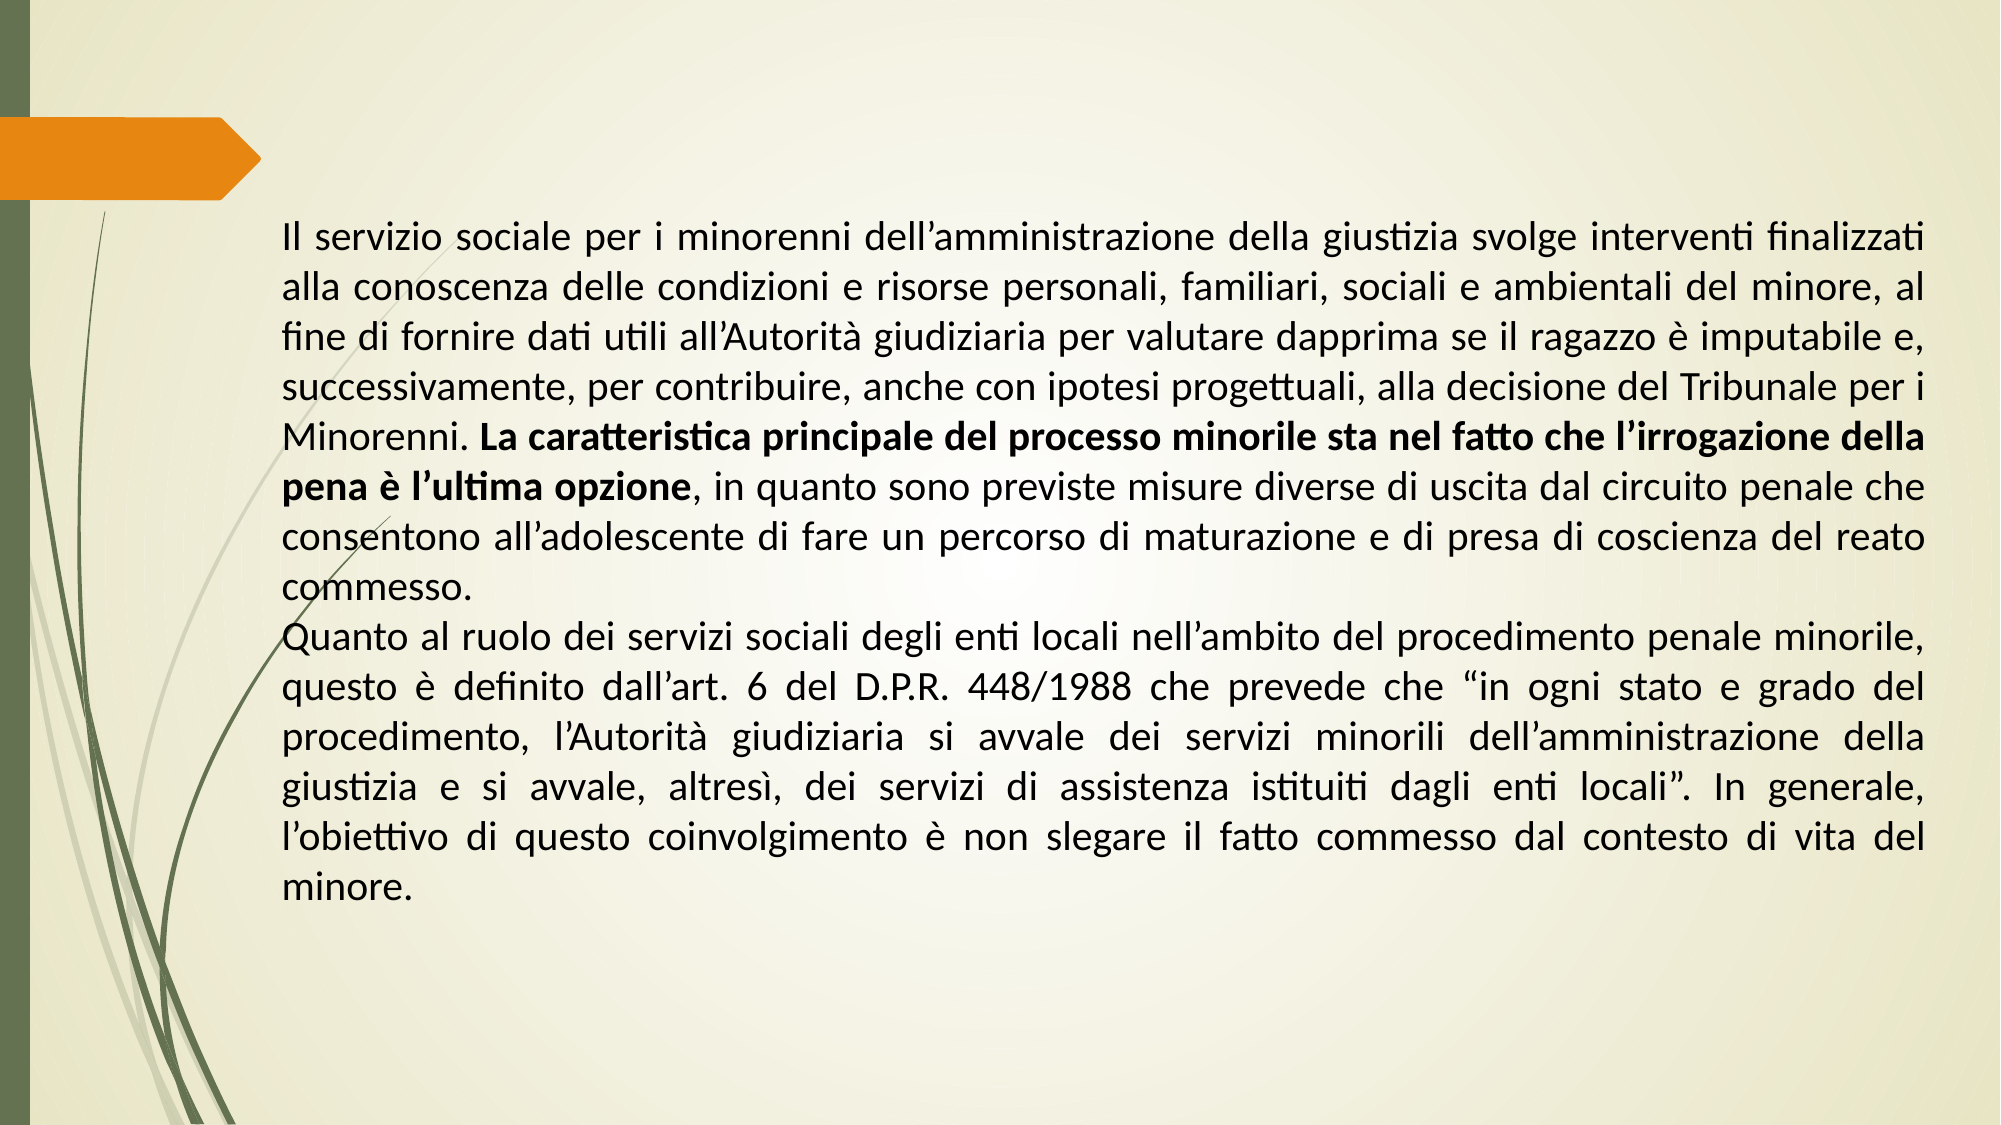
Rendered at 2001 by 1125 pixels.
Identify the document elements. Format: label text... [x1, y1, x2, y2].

text_box Il servizio sociale per i minorenni dell’amministrazione della giustizia svolge interventi finalizzati alla conoscenza delle condizioni e risorse personali, familiari, sociali e ambientali del minore, al fine di fornire dati utili all’Autorità giudiziaria per valutare dapprima se il ragazzo è imputabile e, successivamente, per contribuire, anche con ipotesi progettuali, alla decisione del Tribunale per i Minorenni. La caratteristica principale del processo minorile sta nel fatto che l’irrogazione della pena è l’ultima opzione, in quanto sono previste misure diverse di uscita dal circuito penale che consentono all’adolescente di fare un percorso di maturazione e di presa di coscienza del reato commesso. Quanto al ruolo dei servizi sociali degli enti locali nell’ambito del procedimento penale minorile, questo è definito dall’art. 6 del D.P.R. 448/1988 che prevede che “in ogni stato e grado del procedimento, l’Autorità giudiziaria si avvale dei servizi minorili dell’amministrazione della giustizia e si avvale, altresì, dei servizi di assistenza istituiti dagli enti locali”. In generale, l’obiettivo di questo coinvolgimento è non slegare il fatto commesso dal contesto di vita del minore. [266, 201, 1942, 974]
